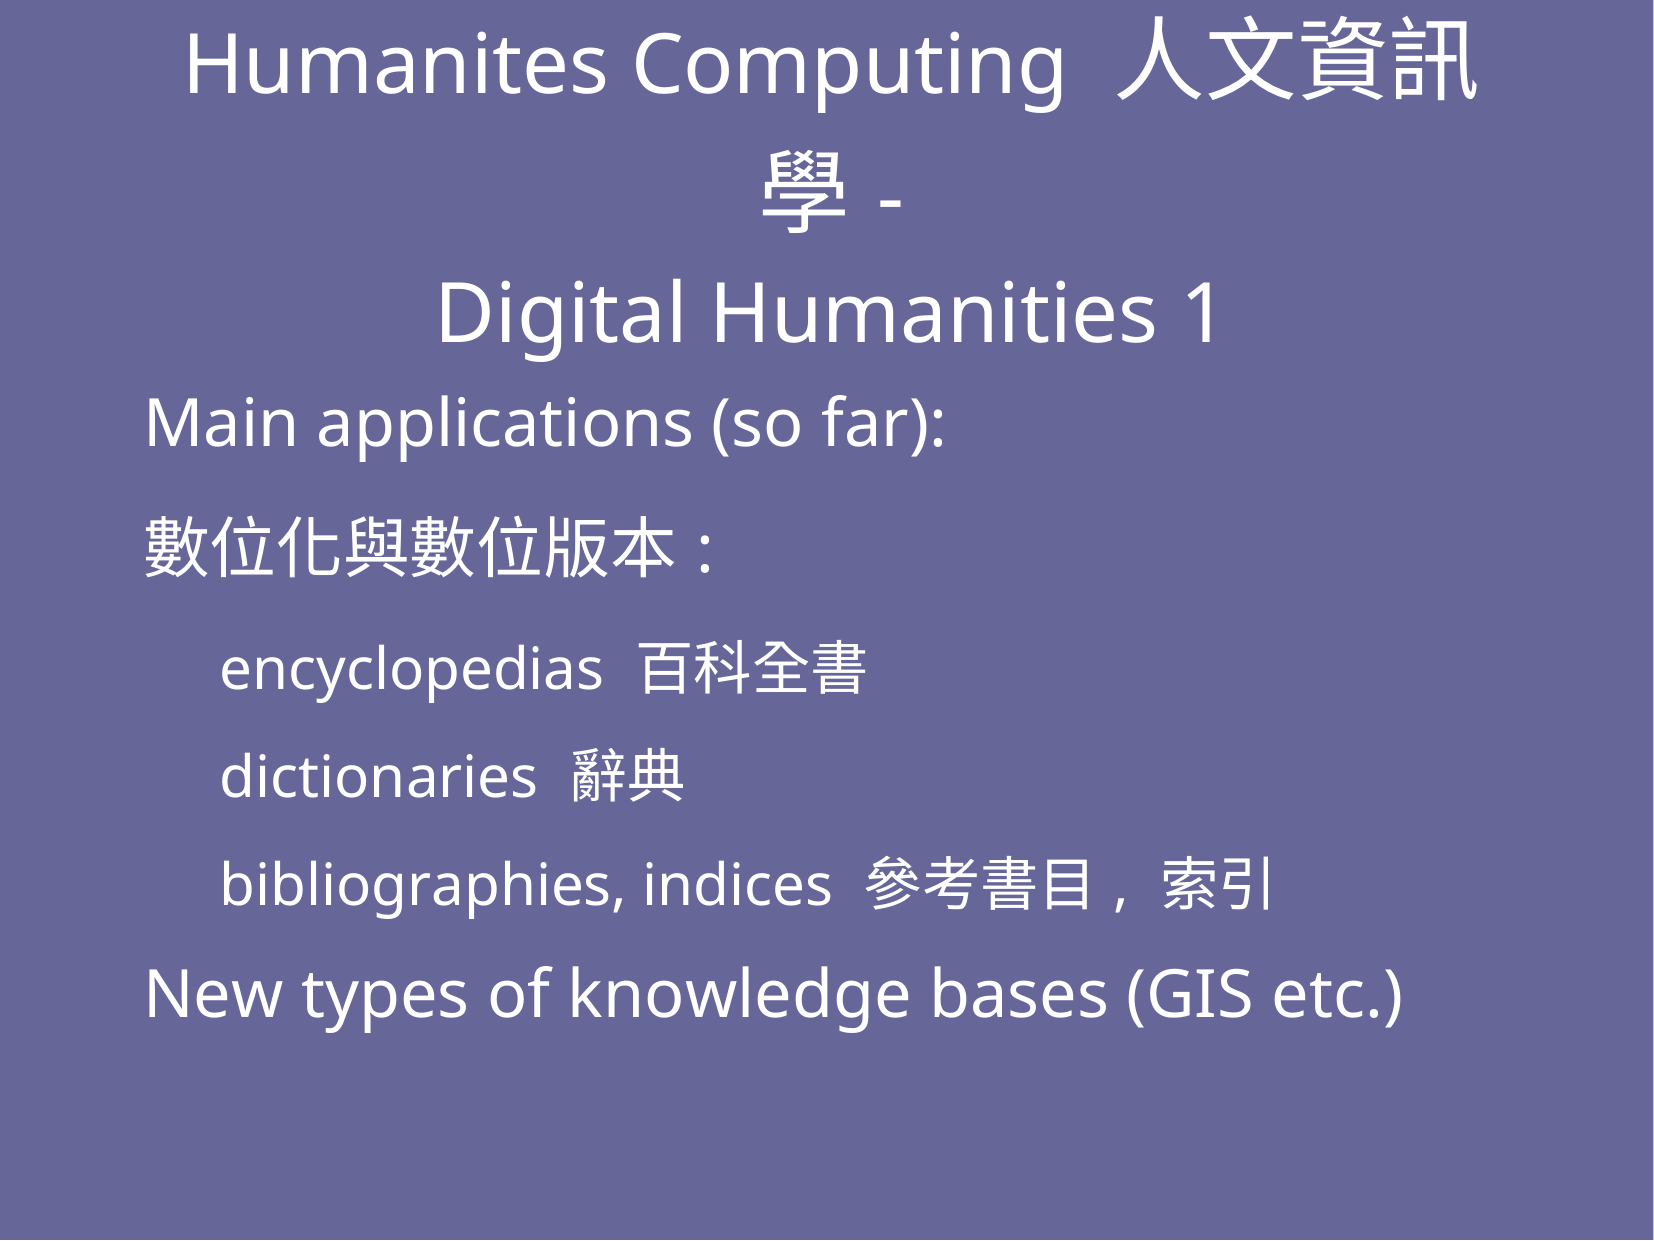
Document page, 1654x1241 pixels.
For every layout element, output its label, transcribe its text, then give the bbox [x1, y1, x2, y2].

list Main applications (so far): 數位化與數位版本: encyclopedias 百科全書 dictionaries 辭典 bibliographies, indices 參考書目, 索引 New types of knowledge bases (GIS etc.) [125, 375, 1538, 1157]
title Humanites Computing 人文資訊學- Digital Humanities 1 [125, 60, 1538, 295]
